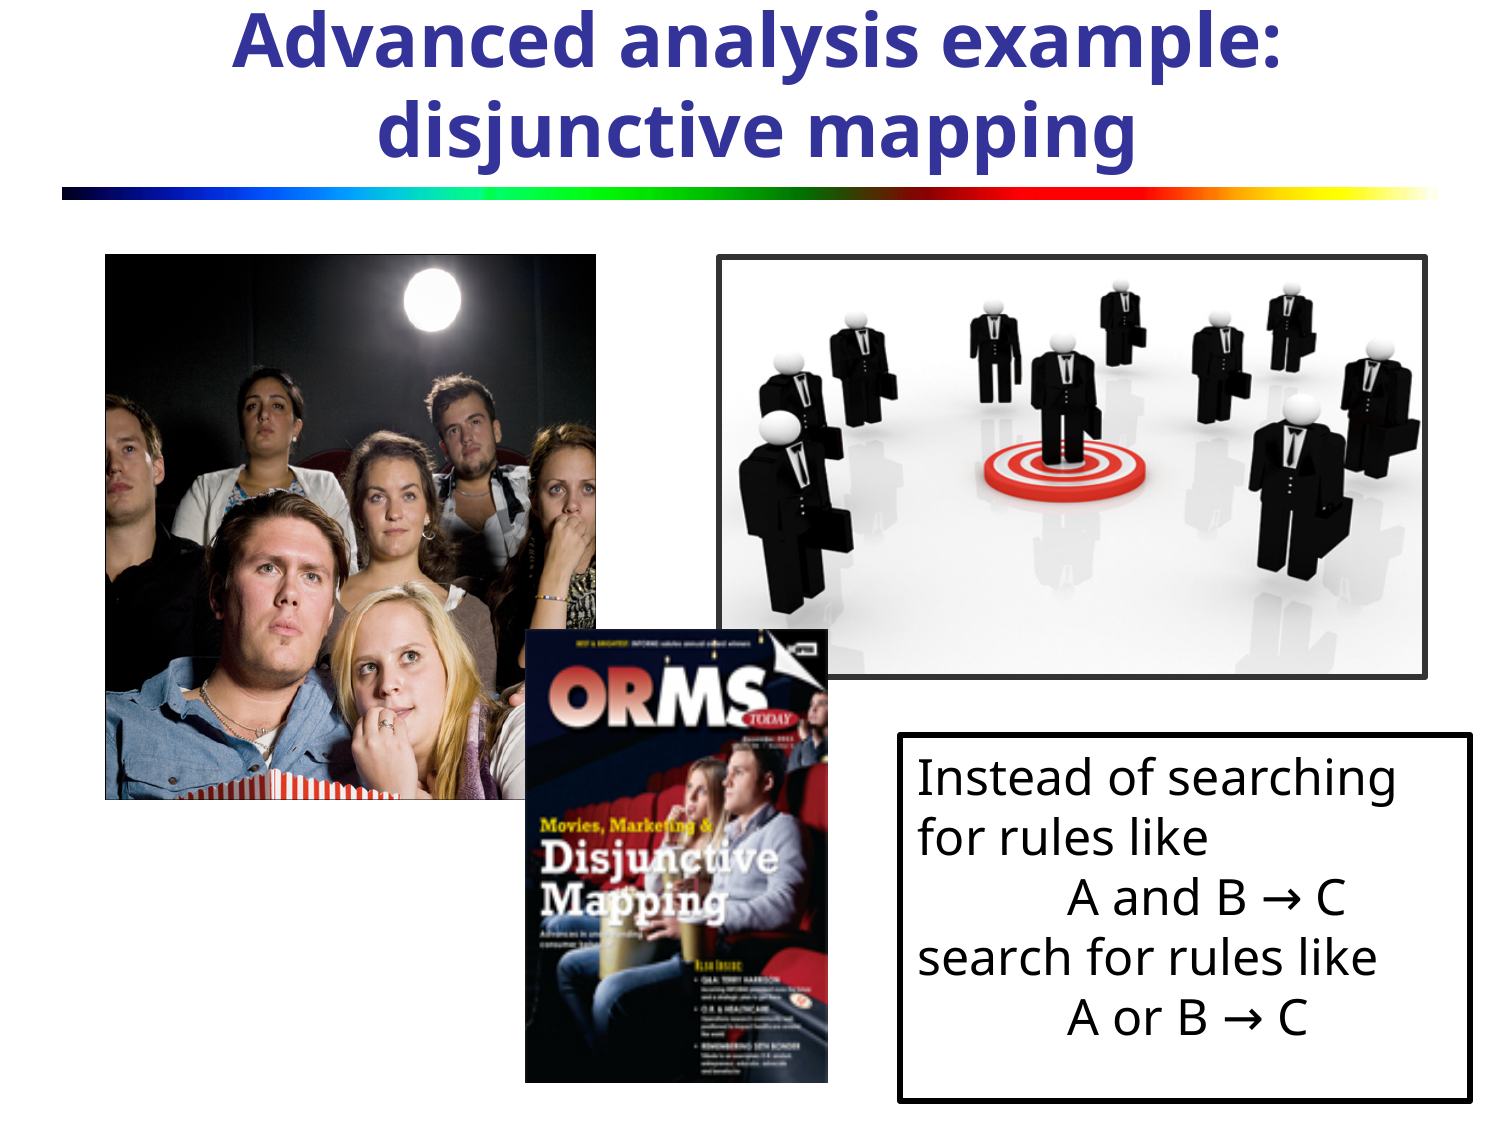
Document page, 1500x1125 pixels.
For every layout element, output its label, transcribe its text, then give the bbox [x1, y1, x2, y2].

title Advanced analysis example: disjunctive mapping [124, 0, 1391, 181]
text_box Instead of searching for rules like A and B → C search for rules like A or B → C [900, 735, 1471, 1102]
picture [105, 254, 1423, 1083]
